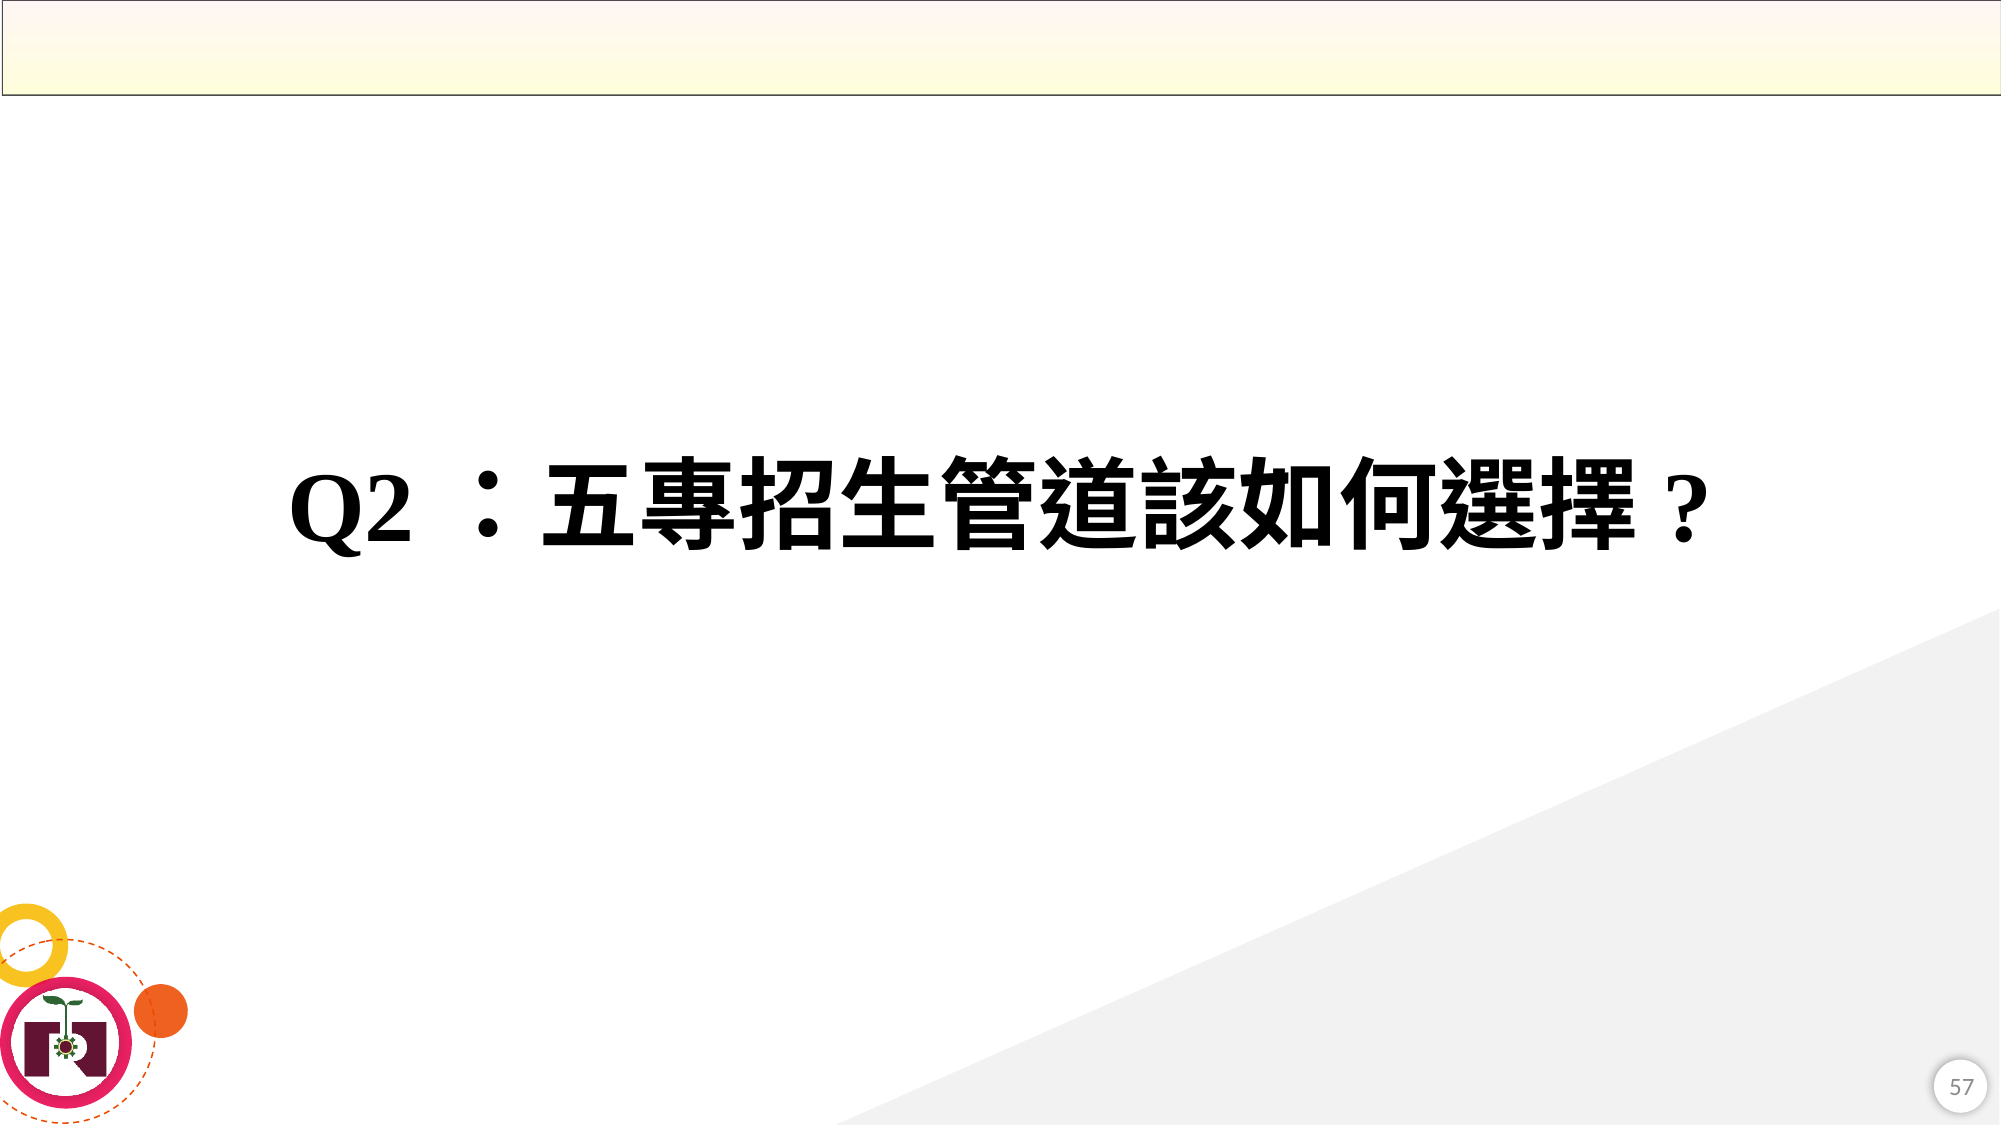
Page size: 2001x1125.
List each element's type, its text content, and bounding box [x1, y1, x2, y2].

picture [11, 988, 119, 1096]
text_box Q2：五專招生管道該如何選擇? [73, 433, 1927, 569]
